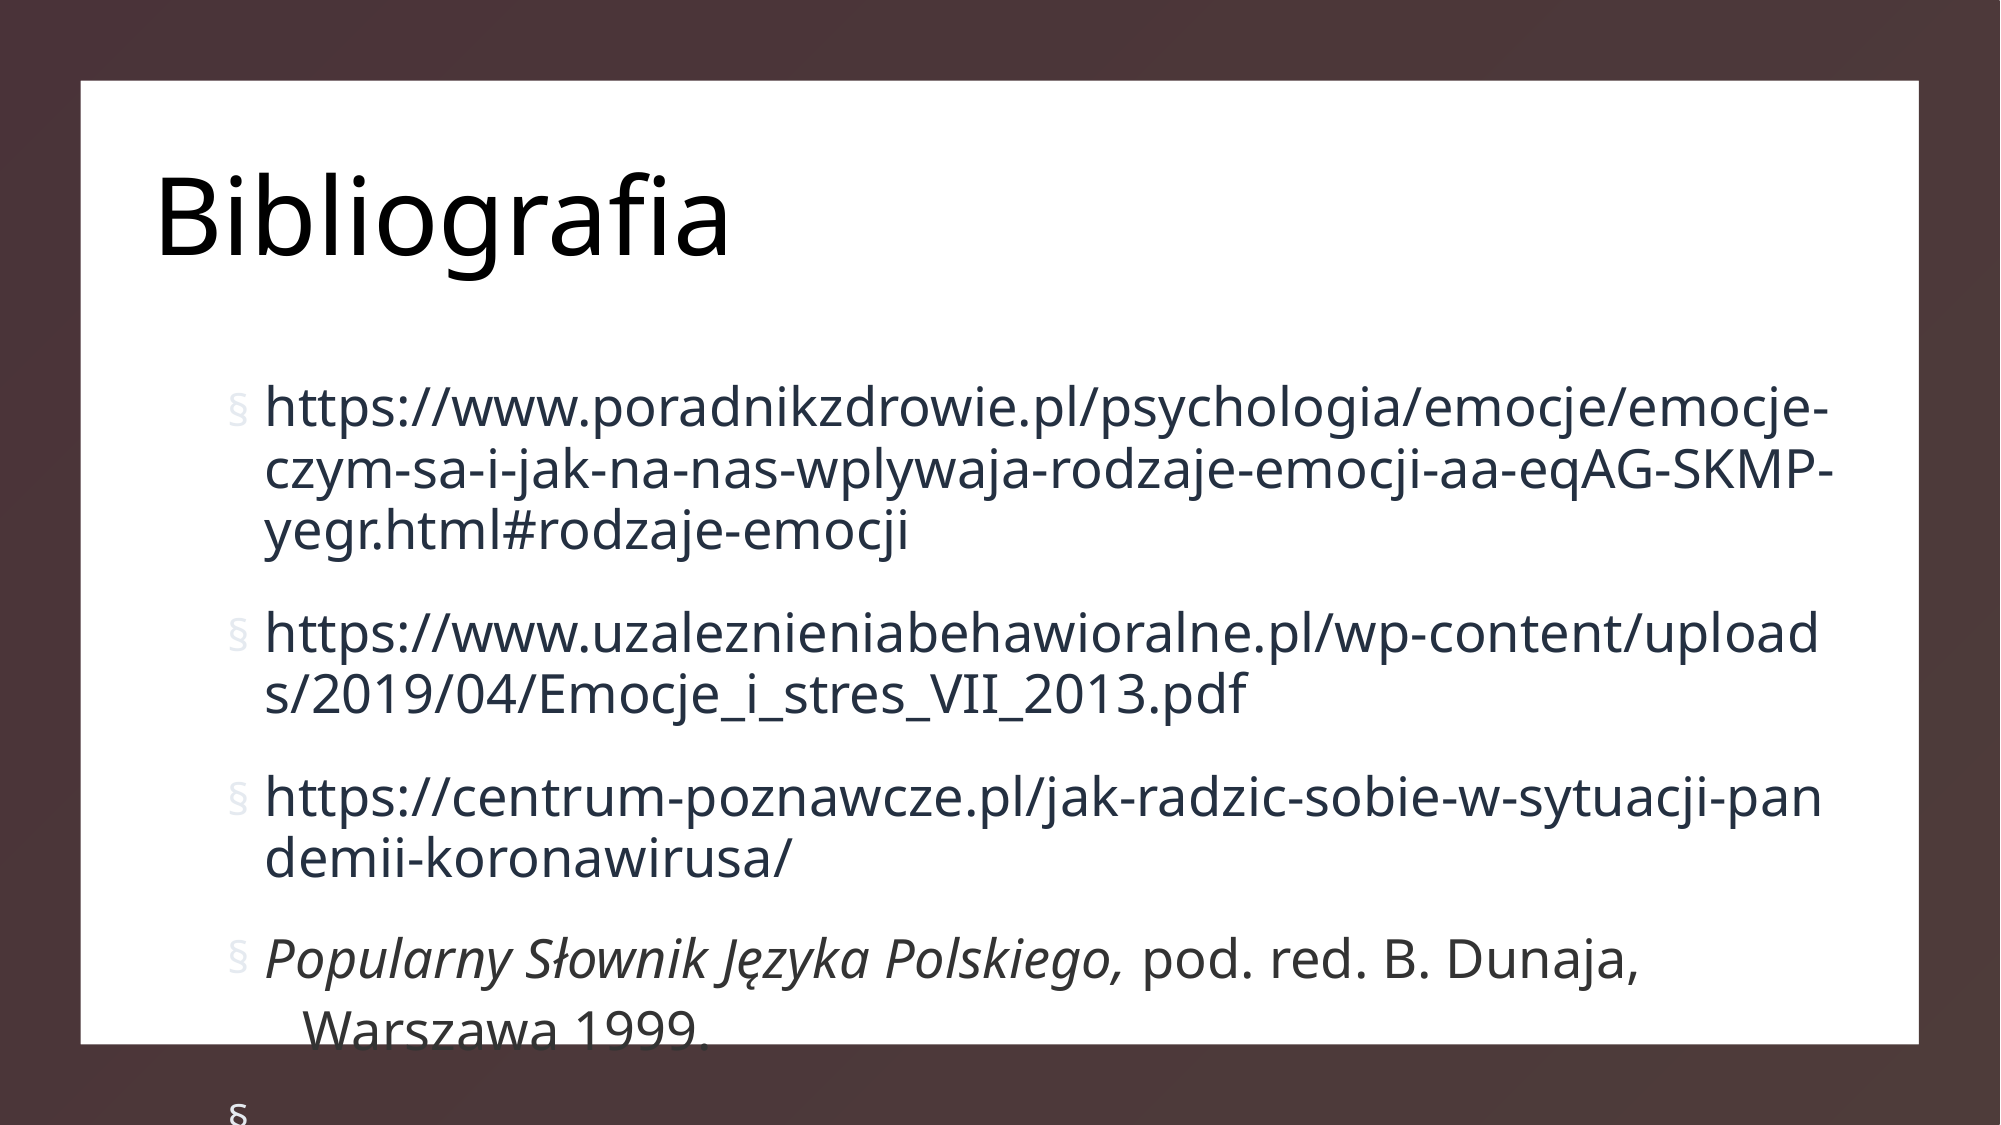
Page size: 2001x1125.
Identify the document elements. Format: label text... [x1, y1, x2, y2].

list https://www.poradnikzdrowie.pl/psychologia/emocje/emocje-czym-sa-i-jak-na-nas-wplywaja-rodzaje-emocji-aa-eqAG-SKMP-yegr.html#rodzaje-emocji https://www.uzaleznieniabehawioralne.pl/wp-content/uploads/2019/04/Emocje_i_stres_VII_2013.pdf https://centrum-poznawcze.pl/jak-radzic-sobie-w-sytuacji-pandemii-koronawirusa/ Popularny Słownik Języka Polskiego, pod. red. B. Dunaja, Warszawa 1999. [137, 357, 1863, 1014]
title Bibliografia [137, 111, 1863, 330]
